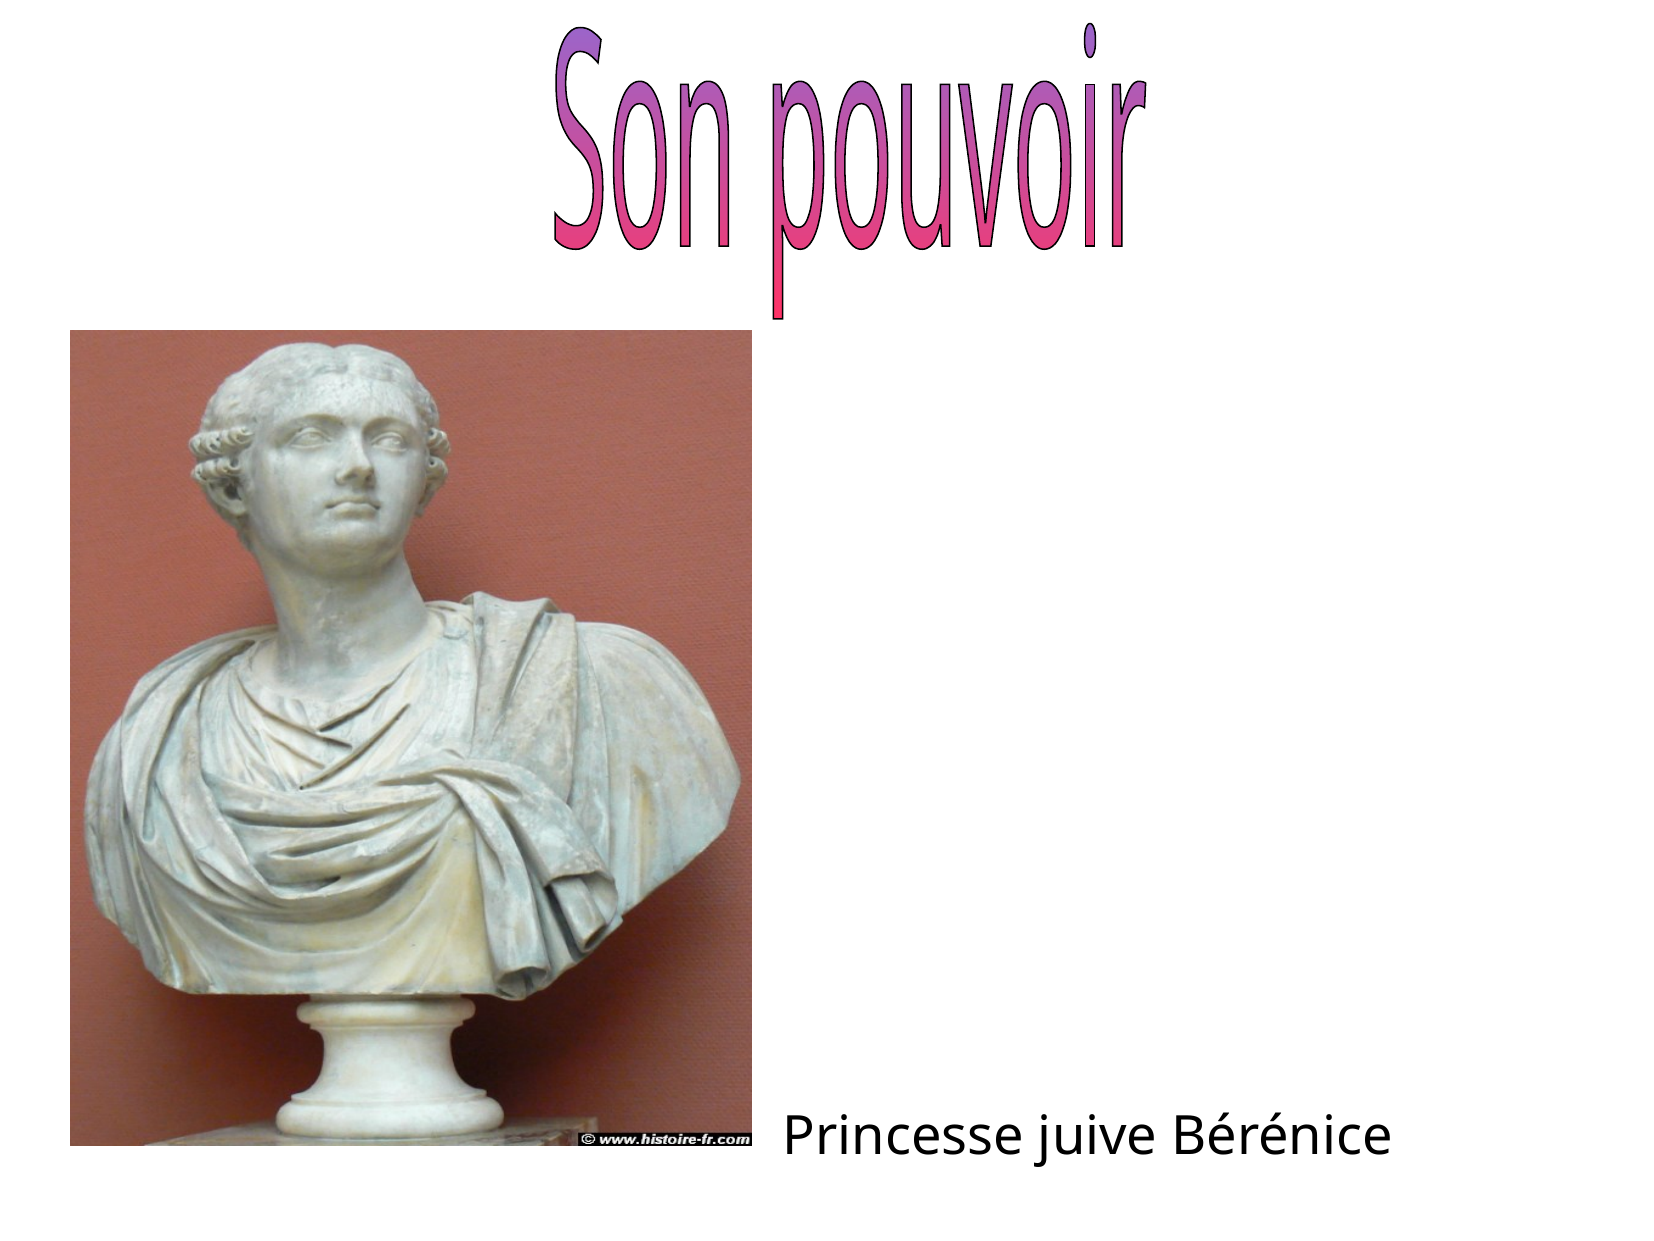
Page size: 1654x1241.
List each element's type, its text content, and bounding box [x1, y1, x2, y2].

text_box Son pouvoir [1085, 84, 1095, 247]
text_box Son pouvoir [958, 84, 1013, 247]
text_box Son pouvoir [1018, 81, 1071, 250]
text_box Son pouvoir [773, 81, 824, 319]
text_box Son pouvoir [901, 84, 950, 250]
text_box Son pouvoir [555, 27, 603, 250]
text_box Son pouvoir [835, 81, 888, 250]
text_box Son pouvoir [1084, 23, 1096, 58]
text_box Son pouvoir [680, 81, 729, 247]
text_box Son pouvoir [613, 81, 666, 250]
text_box Son pouvoir [1112, 81, 1146, 247]
text_box Princesse juive Bérénice [767, 1088, 1418, 1180]
picture [70, 330, 752, 1146]
